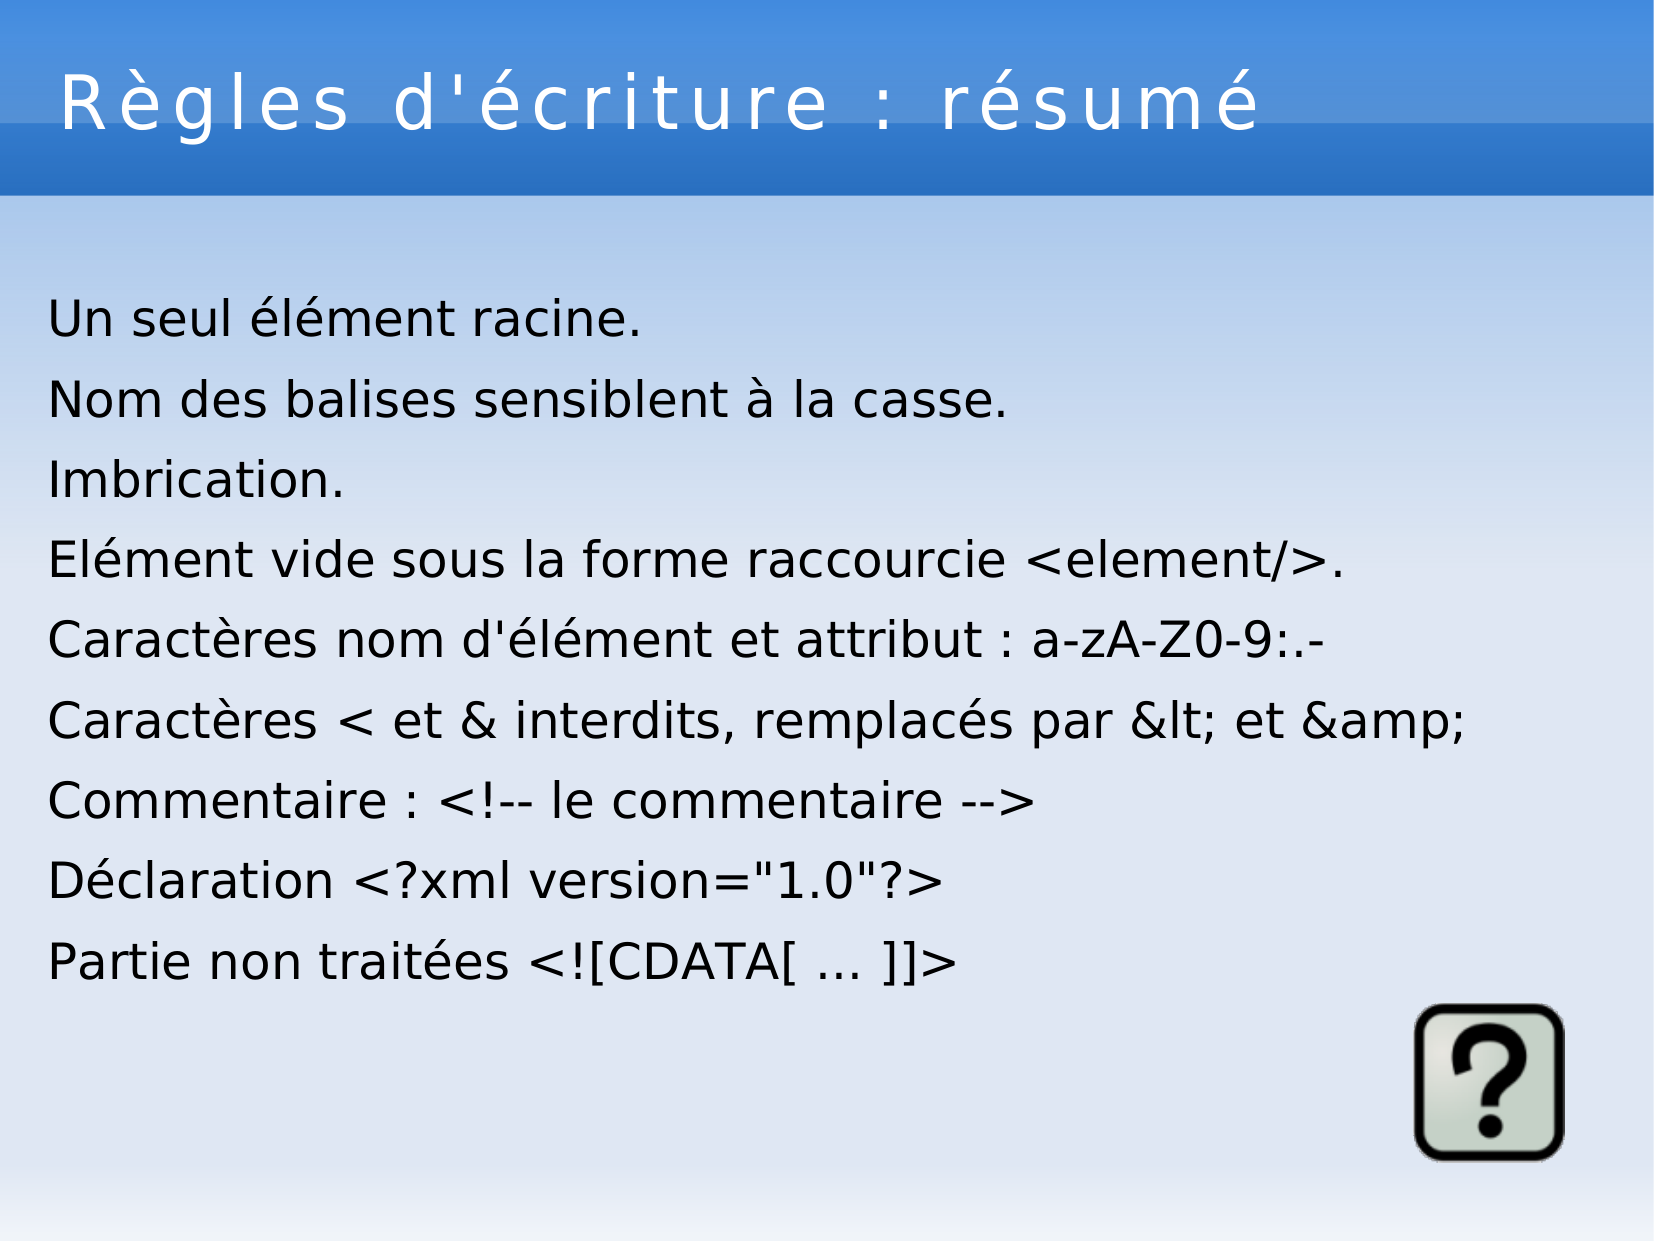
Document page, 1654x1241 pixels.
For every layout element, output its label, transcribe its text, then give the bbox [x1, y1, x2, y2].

list Un seul élément racine. Nom des balises sensiblent à la casse. Imbrication. Elément vide sous la forme raccourcie <element/>. Caractères nom d'élément et attribut : a-zA-Z0-9:.- Caractères < et & interdits, remplacés par &lt; et &amp; Commentaire : <!-- le commentaire --> Déclaration <?xml version="1.0"?> Partie non traitées <![CDATA[ ... ]]> [29, 290, 1571, 1109]
title Règles d'écriture : résumé [59, 29, 1270, 178]
picture [0, 0, 1654, 1241]
